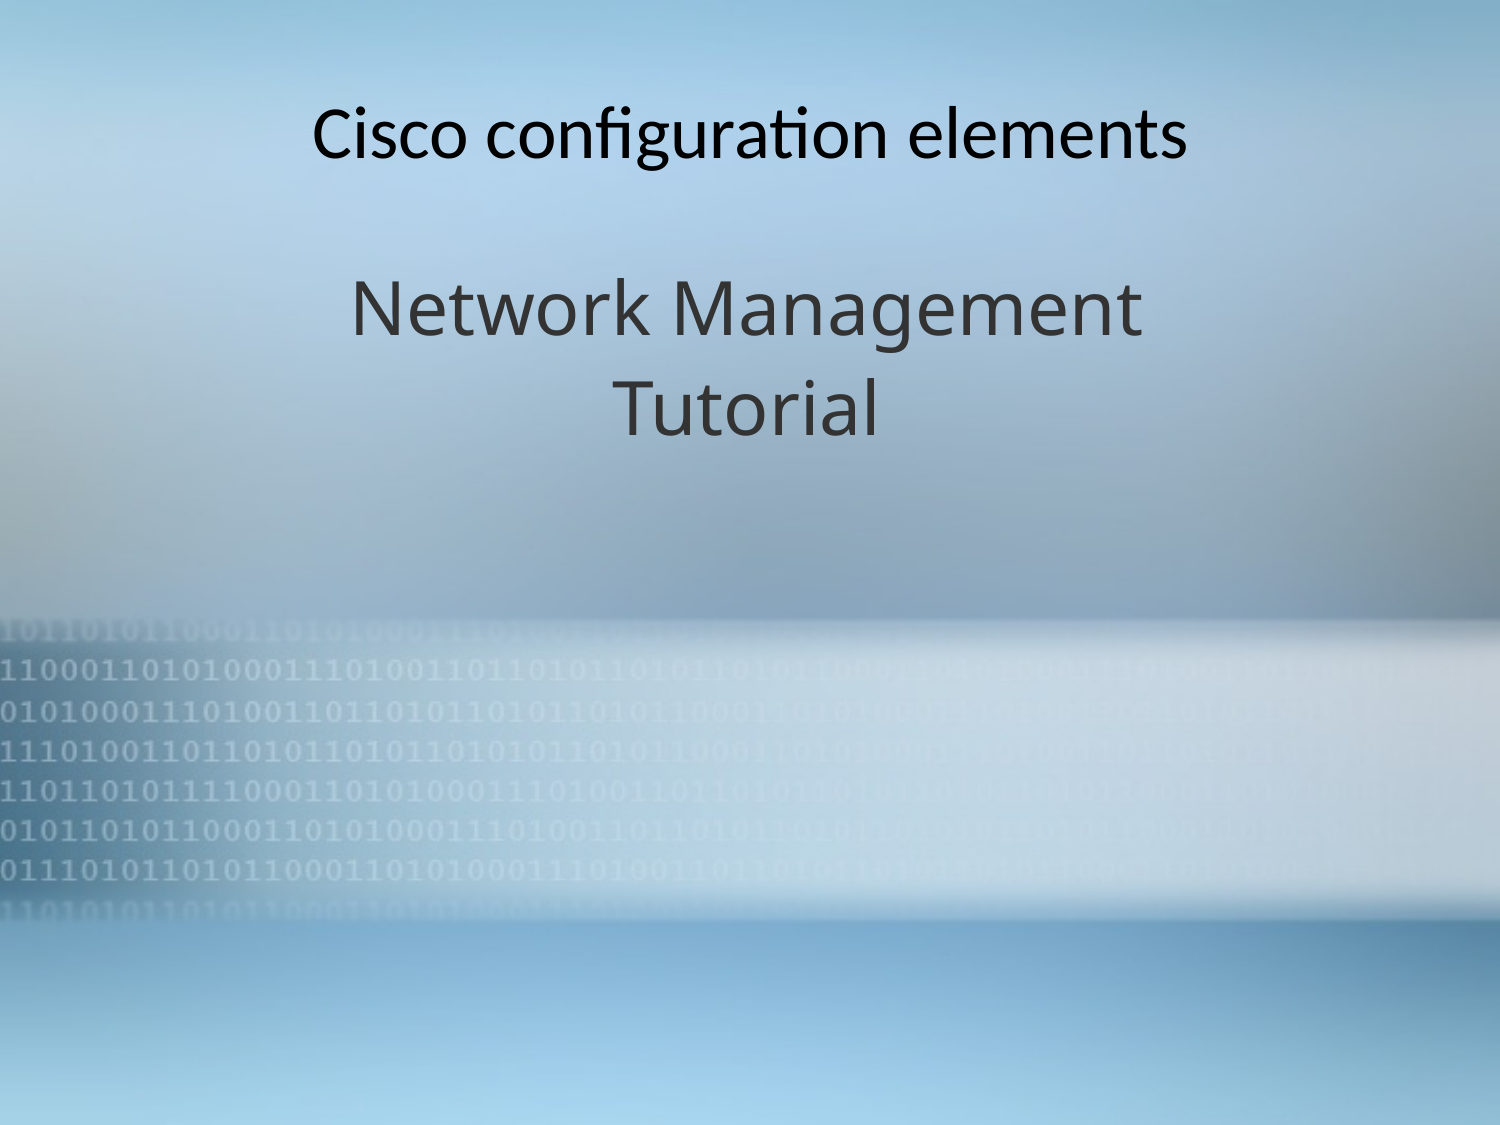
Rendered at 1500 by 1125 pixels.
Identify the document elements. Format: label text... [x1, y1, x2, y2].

picture [0, 0, 1500, 1125]
title Cisco configuration elements [110, 41, 1392, 230]
subtitle Network Management Tutorial [76, 189, 1383, 1092]
